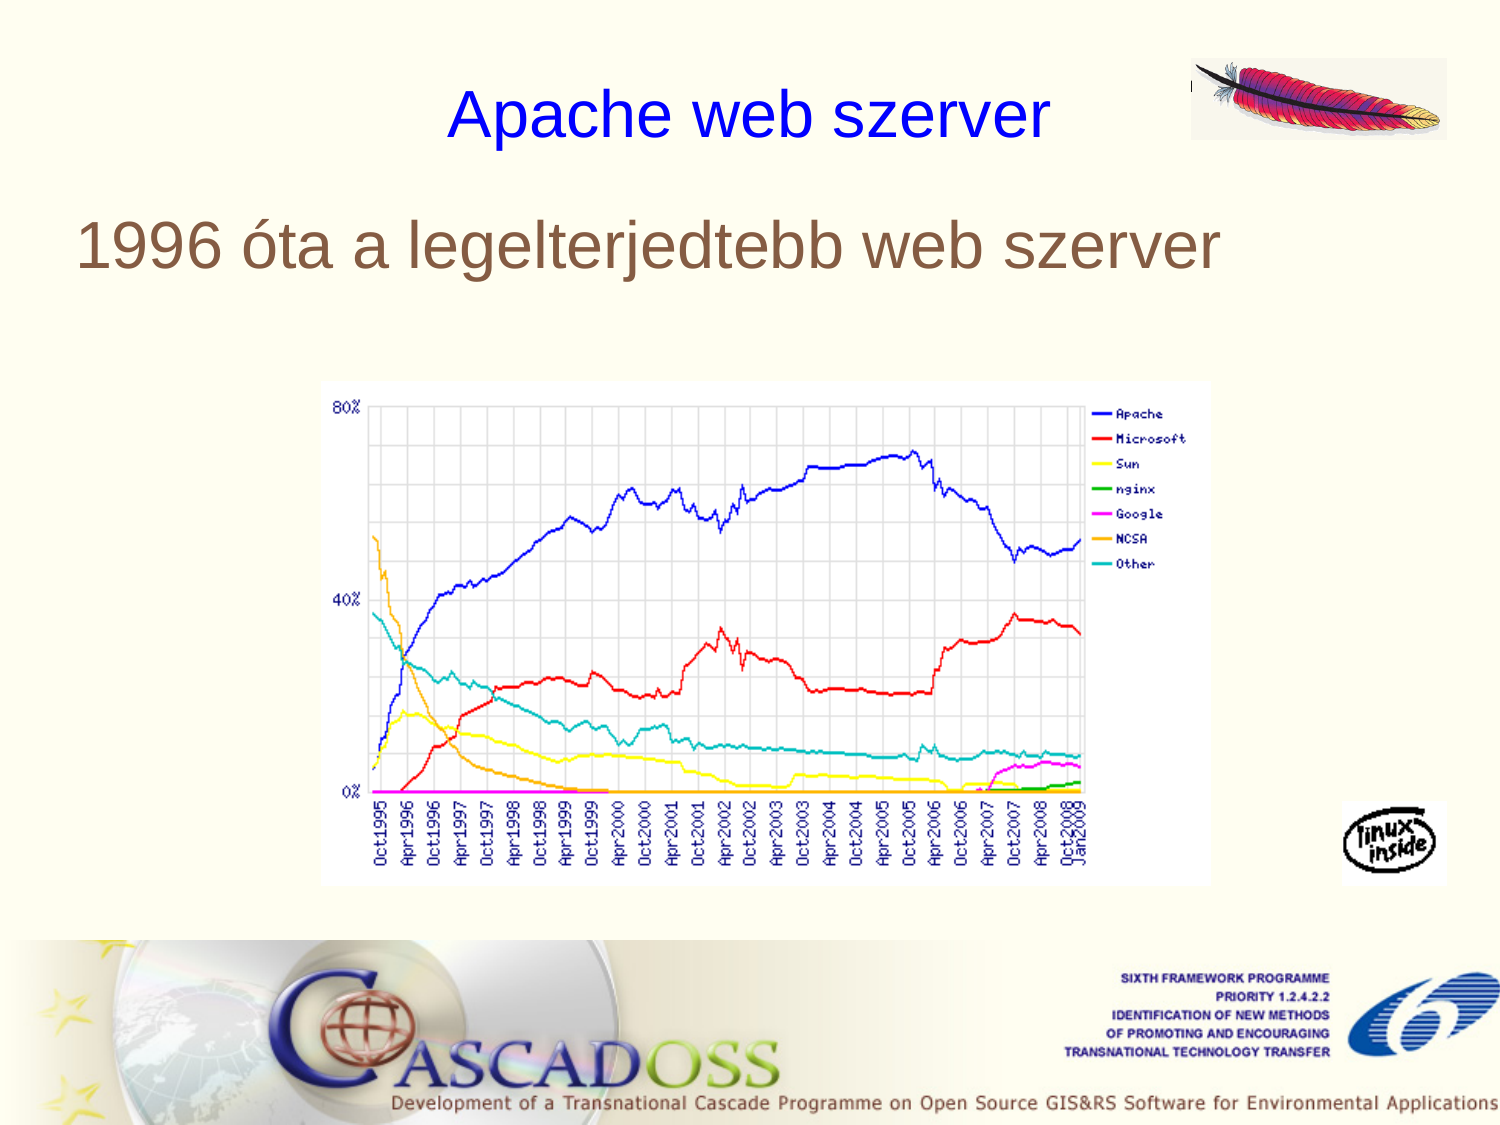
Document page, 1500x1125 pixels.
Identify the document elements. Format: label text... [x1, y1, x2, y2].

title Apache web szerver [75, 21, 1425, 207]
picture [1191, 58, 1447, 141]
list 1996 óta a legelterjedtebb web szerver [75, 207, 1425, 906]
picture [0, 940, 1500, 1125]
picture [321, 381, 1211, 886]
picture [1342, 801, 1447, 886]
